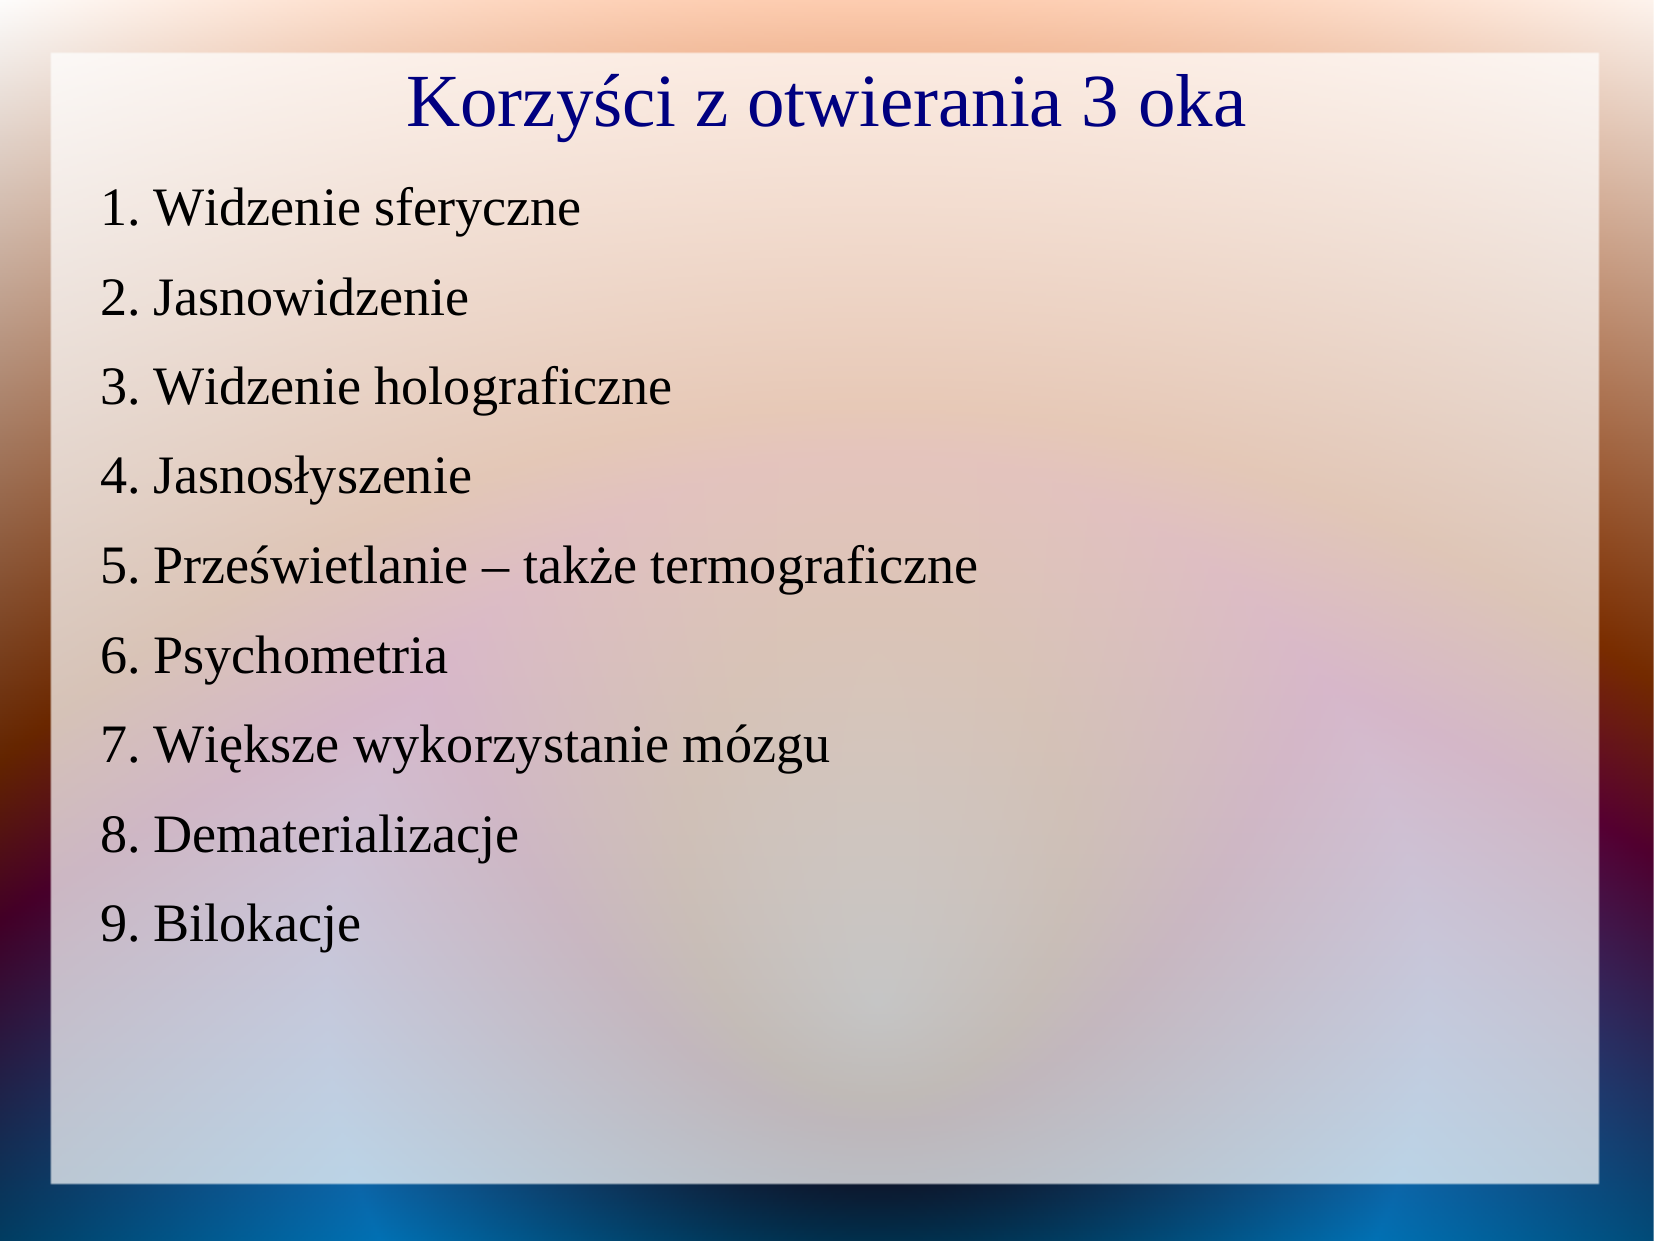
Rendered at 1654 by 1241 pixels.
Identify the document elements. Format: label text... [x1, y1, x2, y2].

list Widzenie sferyczne Jasnowidzenie Widzenie holograficzne Jasnosłyszenie Prześwietlanie – także termograficzne Psychometria Większe wykorzystanie mózgu Dematerializacje Bilokacje [82, 177, 1571, 1182]
title Korzyści z otwierania 3 oka [82, 55, 1571, 148]
picture [0, 0, 1654, 1241]
